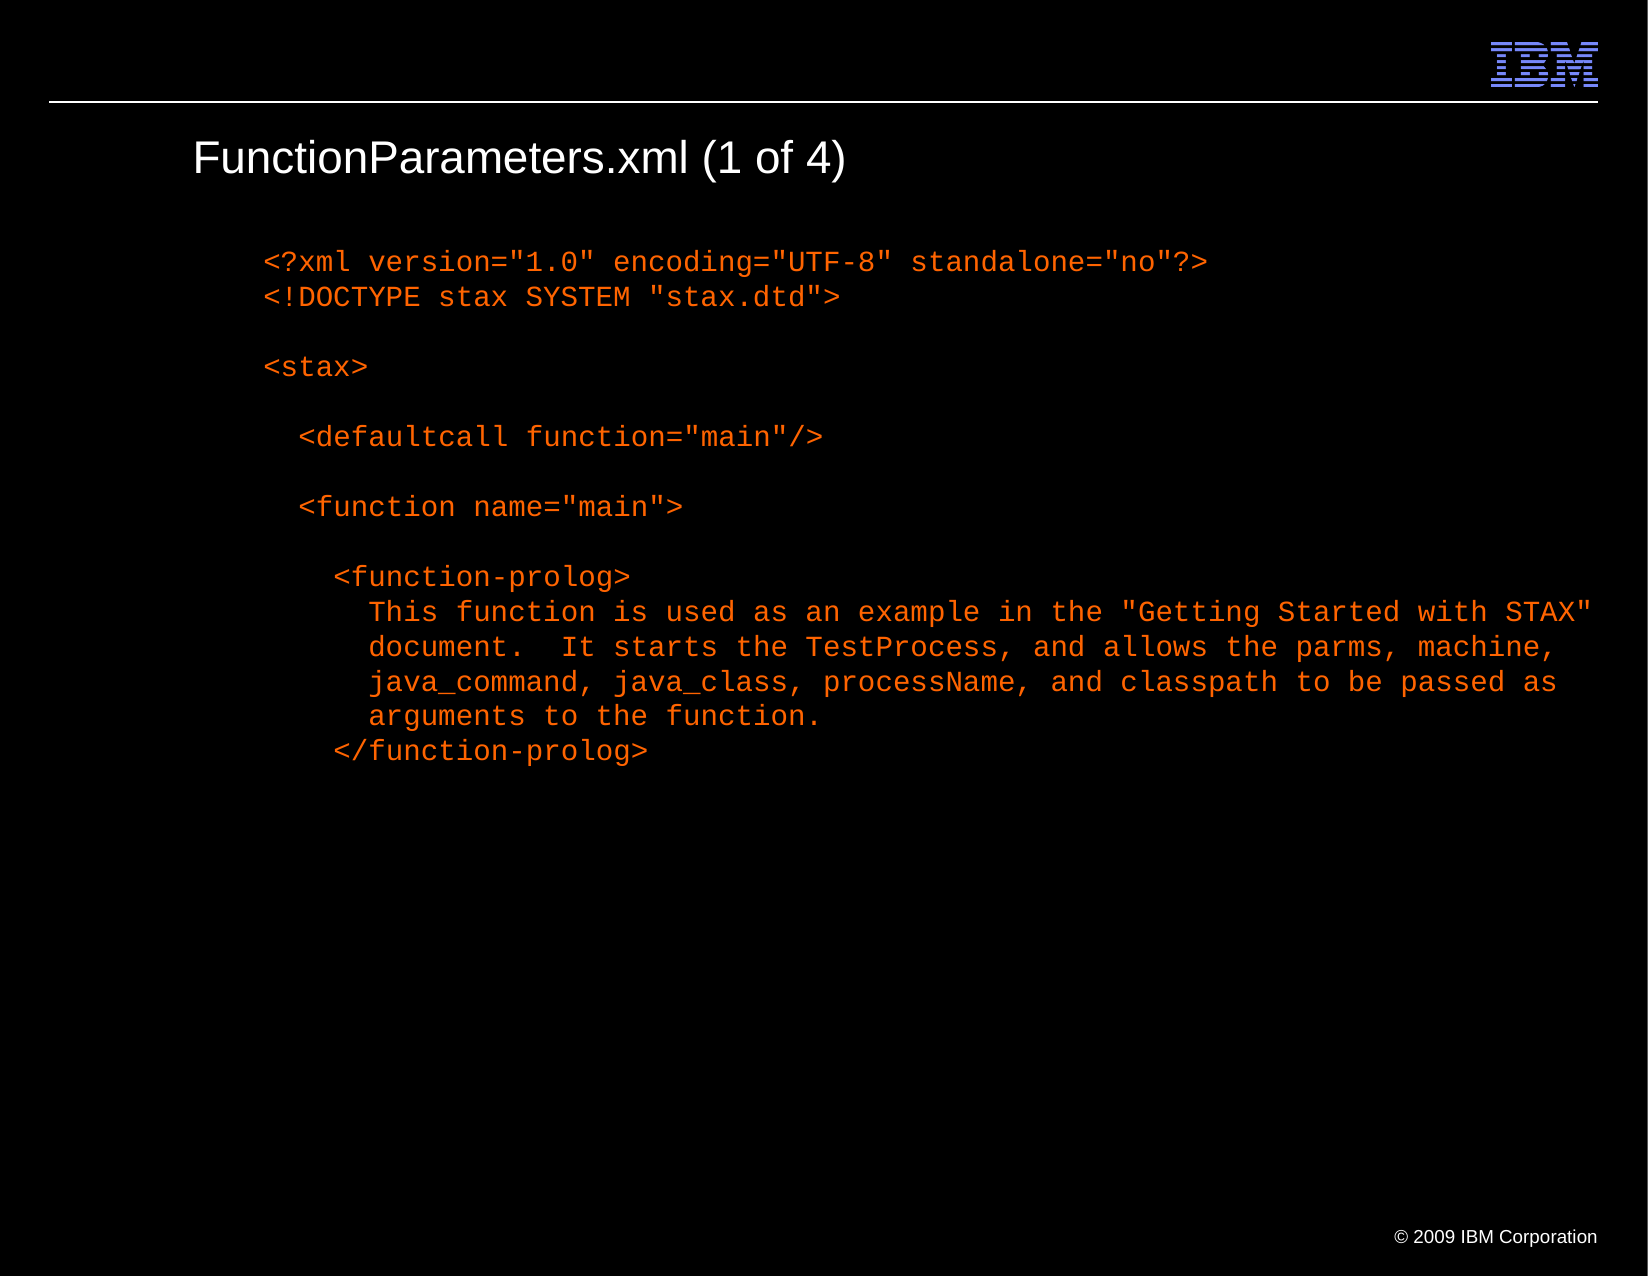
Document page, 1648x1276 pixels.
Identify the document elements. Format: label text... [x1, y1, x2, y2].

picture [1491, 42, 1598, 87]
title FunctionParameters.xml (1 of 4) [175, 125, 1648, 219]
text_box <?xml version="1.0" encoding="UTF-8" standalone="no"?> <!DOCTYPE stax SYSTEM "stax.dtd"> <stax> <defaultcall function="main"/> <function name="main"> <function-prolog> This function is used as an example in the "Getting Started with STAX" document. It starts the TestProcess, and allows the parms, machine, java_command, java_class, processName, and classpath to be passed as arguments to the function. </function-prolog> [248, 234, 1648, 775]
